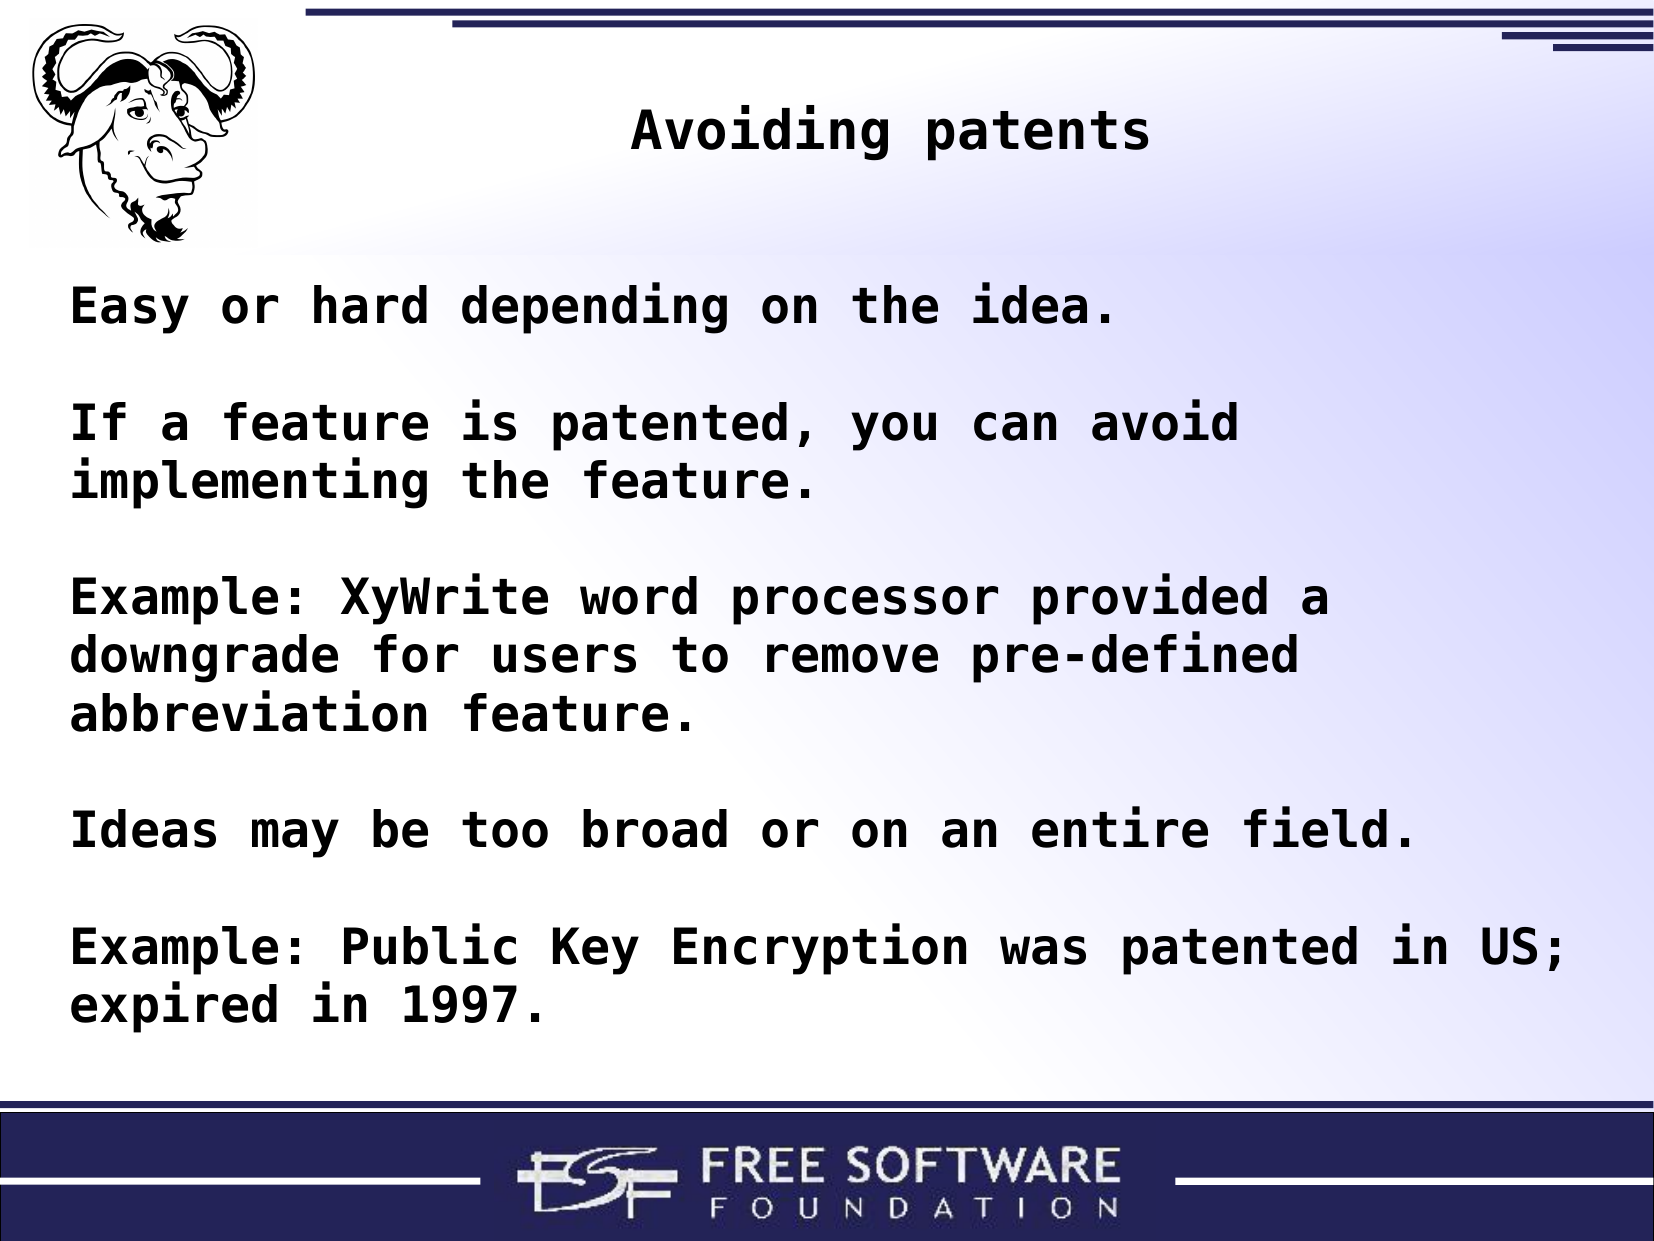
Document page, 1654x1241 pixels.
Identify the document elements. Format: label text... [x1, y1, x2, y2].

text_box [0, 0, 1654, 1241]
picture [29, 18, 258, 248]
picture [494, 1119, 1156, 1241]
text_box Easy or hard depending on the idea. If a feature is patented, you can avoid implementing the feature. Example: XyWrite word processor provided a downgrade for users to remove pre-defined abbreviation feature. Ideas may be too broad or on an entire field. Example: Public Key Encryption was patented in US; expired in 1997. [69, 277, 1617, 1035]
text_box Avoiding patents [317, 99, 1468, 163]
